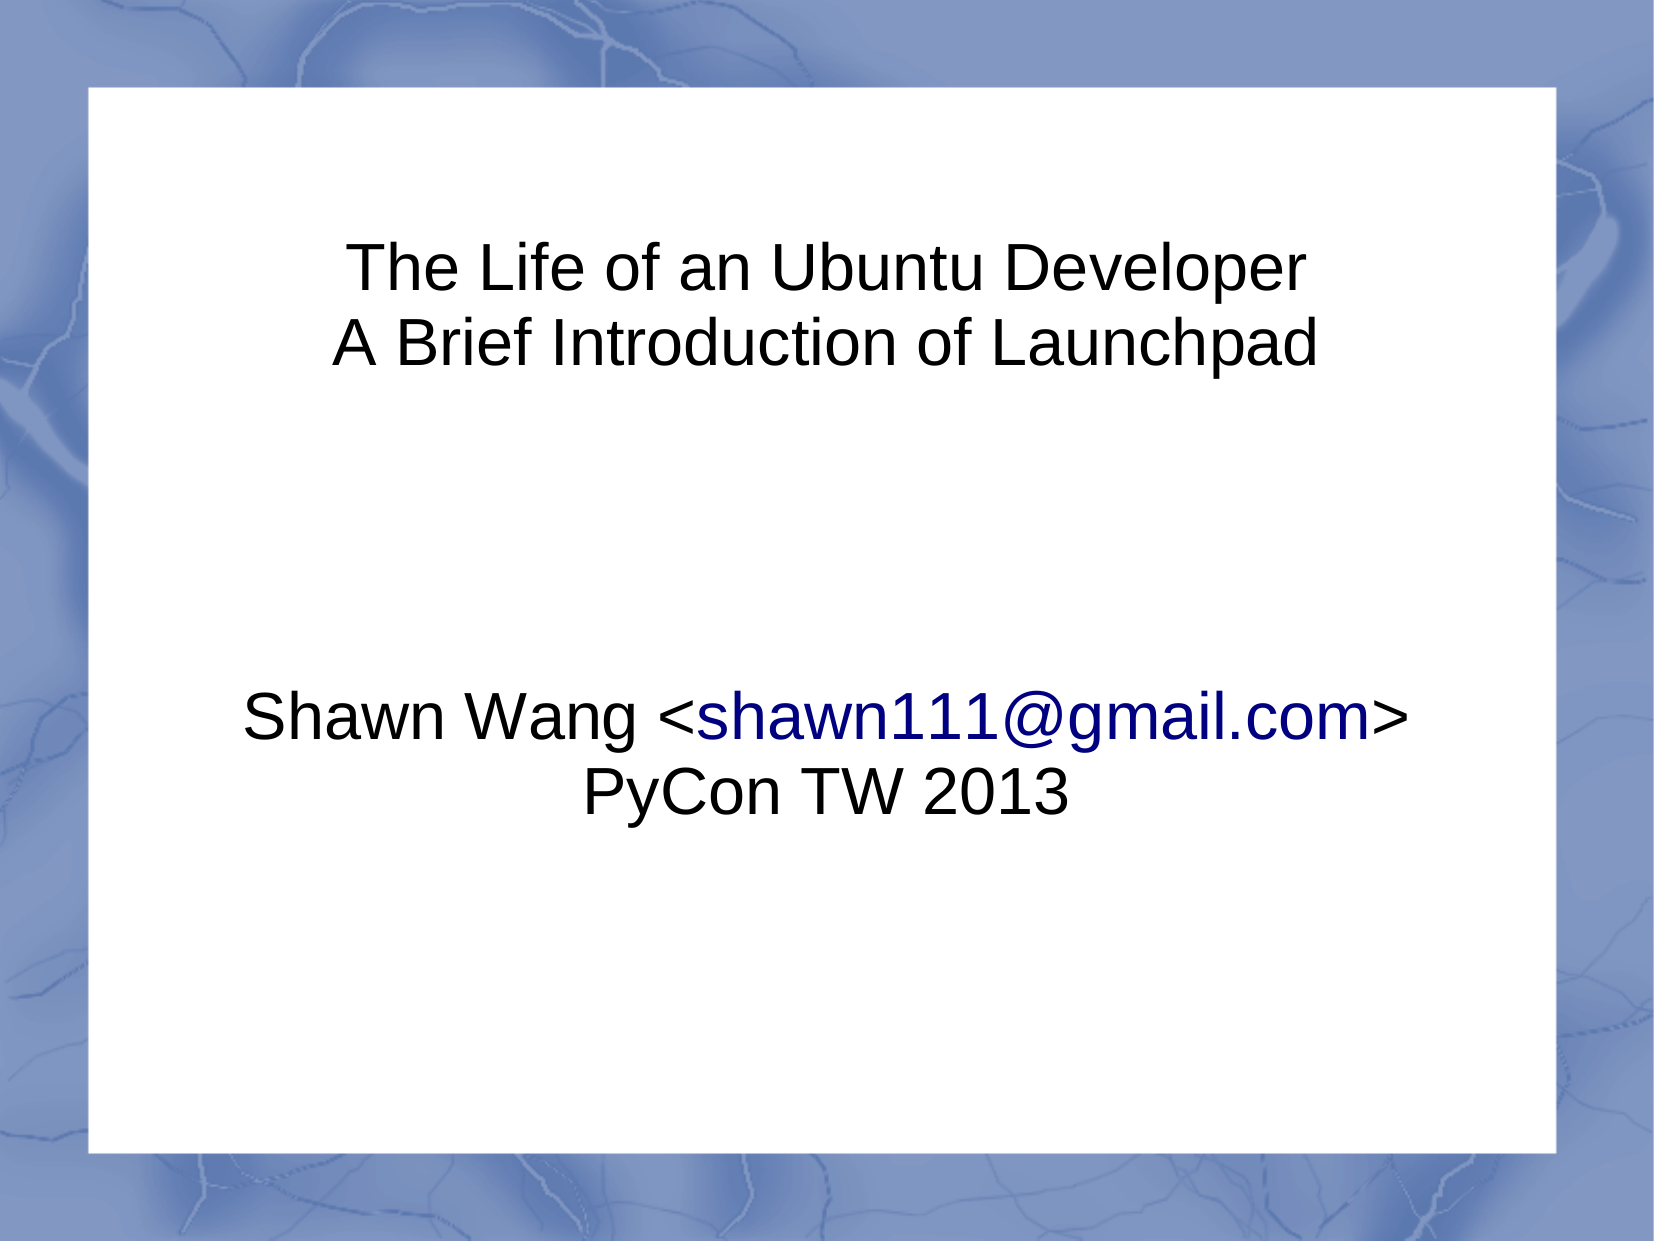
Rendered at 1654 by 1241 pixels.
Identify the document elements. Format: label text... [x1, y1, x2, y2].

picture [0, 0, 1654, 1241]
subtitle The Life of an Ubuntu Developer A Brief Introduction of Launchpad Shawn Wang <shawn111@gmail.com> PyCon TW 2013 [82, 49, 1571, 1010]
